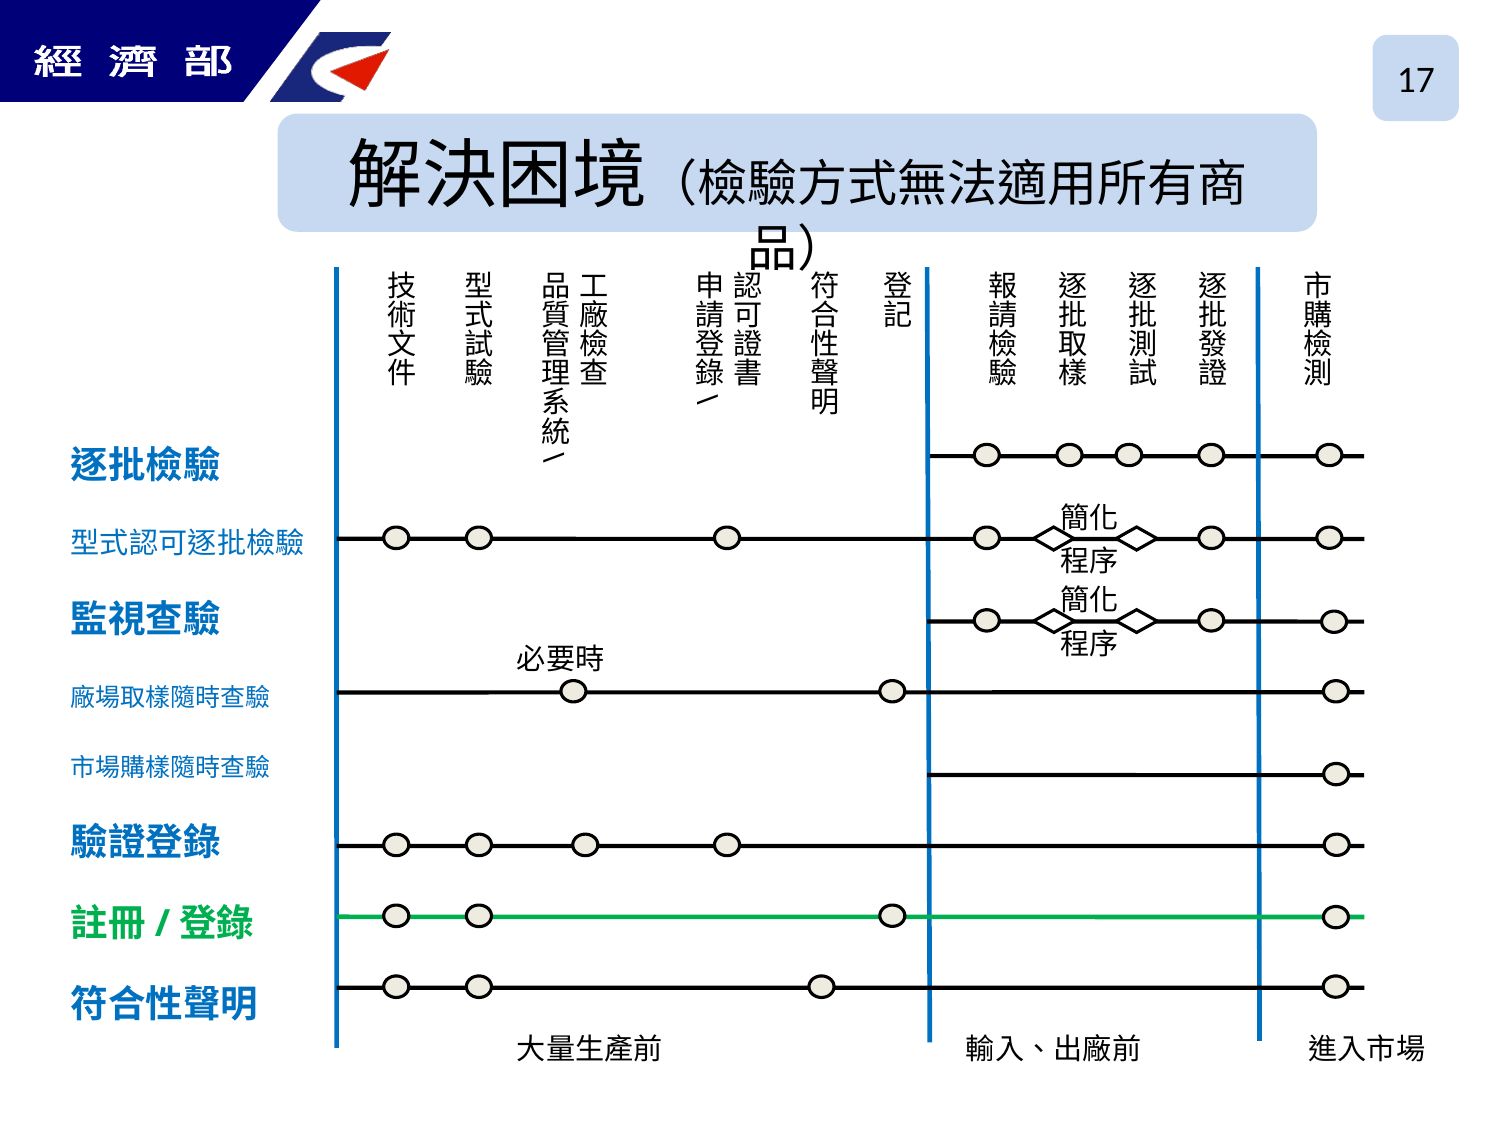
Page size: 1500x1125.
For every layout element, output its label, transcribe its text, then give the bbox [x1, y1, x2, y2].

text_box 簡化 程序 [1045, 586, 1140, 669]
text_box [1321, 611, 1347, 633]
text_box [1198, 444, 1224, 466]
text_box 解決困境（檢驗方式無法適用所有商品） [277, 113, 1318, 232]
text_box 進入市場 [1293, 1023, 1447, 1070]
text_box 簡化 程序 [1045, 503, 1140, 586]
text_box 大量生產前 [501, 1035, 703, 1092]
text_box [383, 834, 409, 856]
text_box [1324, 834, 1350, 856]
text_box [1323, 975, 1349, 998]
text_box [466, 527, 492, 549]
text_box [1198, 527, 1224, 549]
text_box [714, 527, 740, 549]
text_box [383, 905, 409, 927]
text_box [466, 905, 492, 927]
text_box [572, 834, 598, 856]
text_box [974, 527, 1000, 549]
text_box [1033, 614, 1045, 628]
text_box [1316, 527, 1342, 549]
text_box [0, 0, 321, 102]
text_box [1116, 444, 1142, 466]
text_box [1323, 906, 1349, 928]
text_box [714, 834, 740, 856]
text_box [1140, 611, 1158, 631]
text_box [560, 681, 586, 702]
picture [269, 32, 391, 102]
text_box [1057, 444, 1083, 466]
text_box 輸入、出廠前 [950, 1023, 1176, 1070]
text_box 市購檢測 逐批發證 逐批測試 逐批取樣 報請檢驗 登記 符合性聲明 認可證書 申請登錄\ 工廠檢查 品質管理系統\ 型式試驗 技術文件 [312, 255, 1447, 480]
text_box [808, 975, 835, 998]
text_box [466, 975, 492, 998]
text_box [1323, 680, 1349, 702]
text_box [1323, 763, 1349, 785]
text_box 17 [1372, 34, 1459, 122]
text_box [879, 905, 905, 927]
text_box [1198, 609, 1224, 632]
text_box [879, 680, 905, 702]
text_box 逐批檢驗 型式認可逐批檢驗 監視查驗 廠場取樣隨時查驗 市場購樣隨時查驗 驗證登錄 註冊/登錄 符合性聲明 [64, 432, 320, 1012]
text_box [974, 609, 1000, 632]
text_box [383, 975, 409, 998]
text_box [383, 527, 409, 549]
text_box [974, 444, 1000, 466]
text_box [1033, 531, 1045, 546]
text_box [1140, 528, 1158, 549]
text_box [466, 834, 492, 856]
text_box [1316, 444, 1342, 466]
text_box 必要時 [501, 645, 632, 681]
text_box [320, 914, 359, 984]
